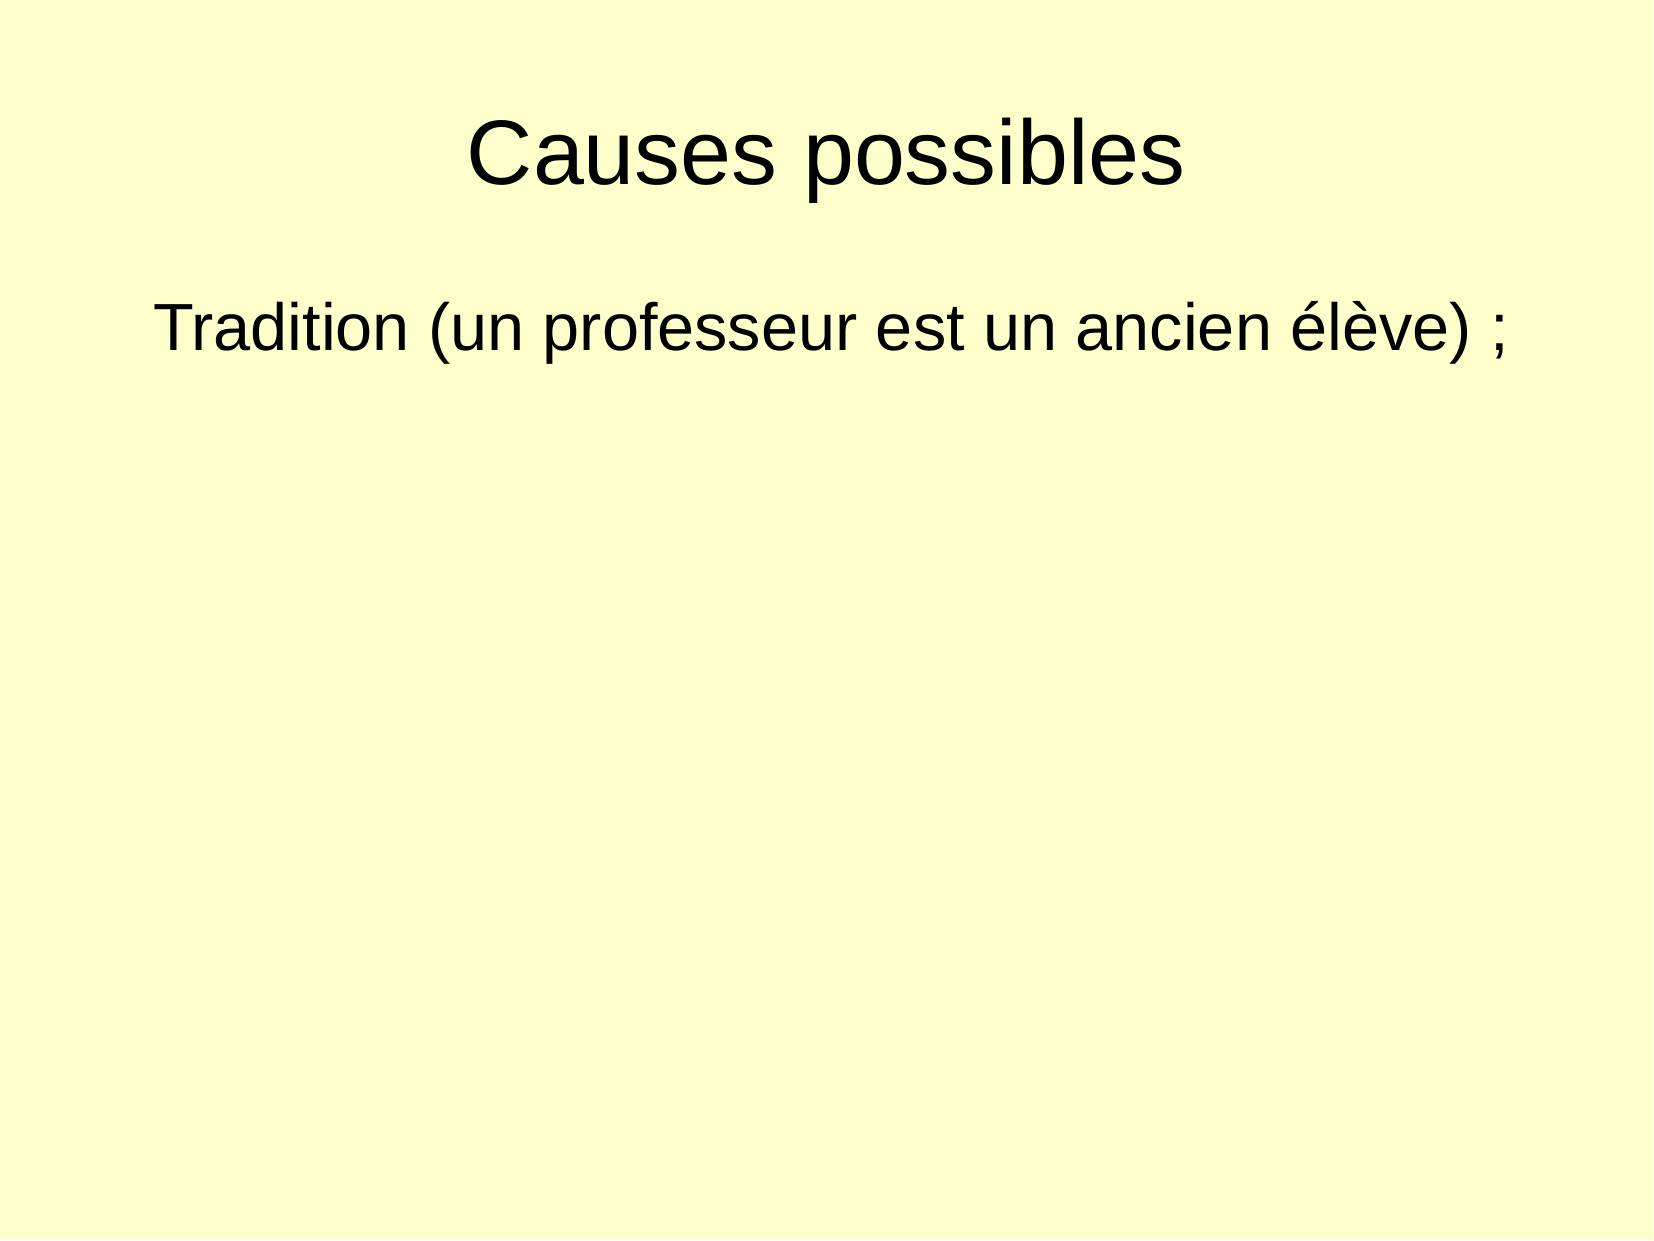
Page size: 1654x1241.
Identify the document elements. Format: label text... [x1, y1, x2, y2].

list Tradition (un professeur est un ancien élève) ; [82, 290, 1583, 1010]
title Causes possibles [82, 49, 1571, 257]
